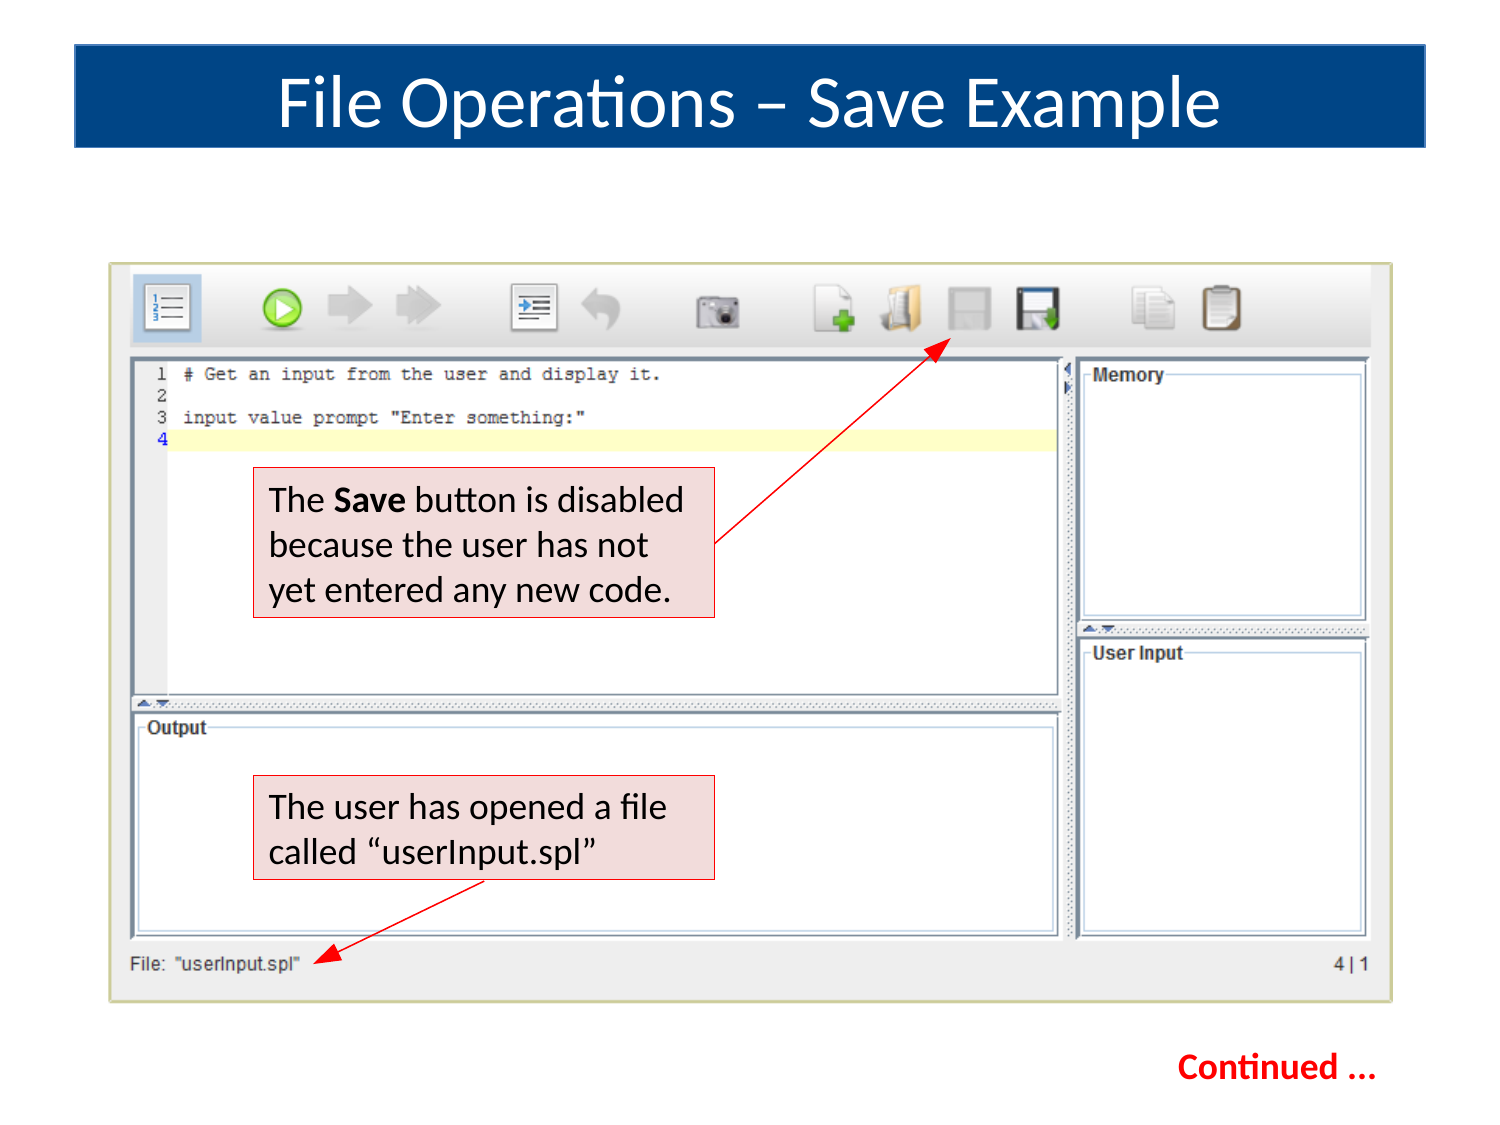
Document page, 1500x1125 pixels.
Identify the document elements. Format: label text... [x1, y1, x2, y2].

text_box The user has opened a file called “userInput.spl” [253, 775, 715, 880]
title File Operations – Save Example [75, 45, 1425, 148]
picture [107, 262, 1393, 1005]
text_box The Save button is disabled because the user has not yet entered any new code. [253, 467, 715, 618]
text_box Continued ... [1163, 1034, 1412, 1095]
